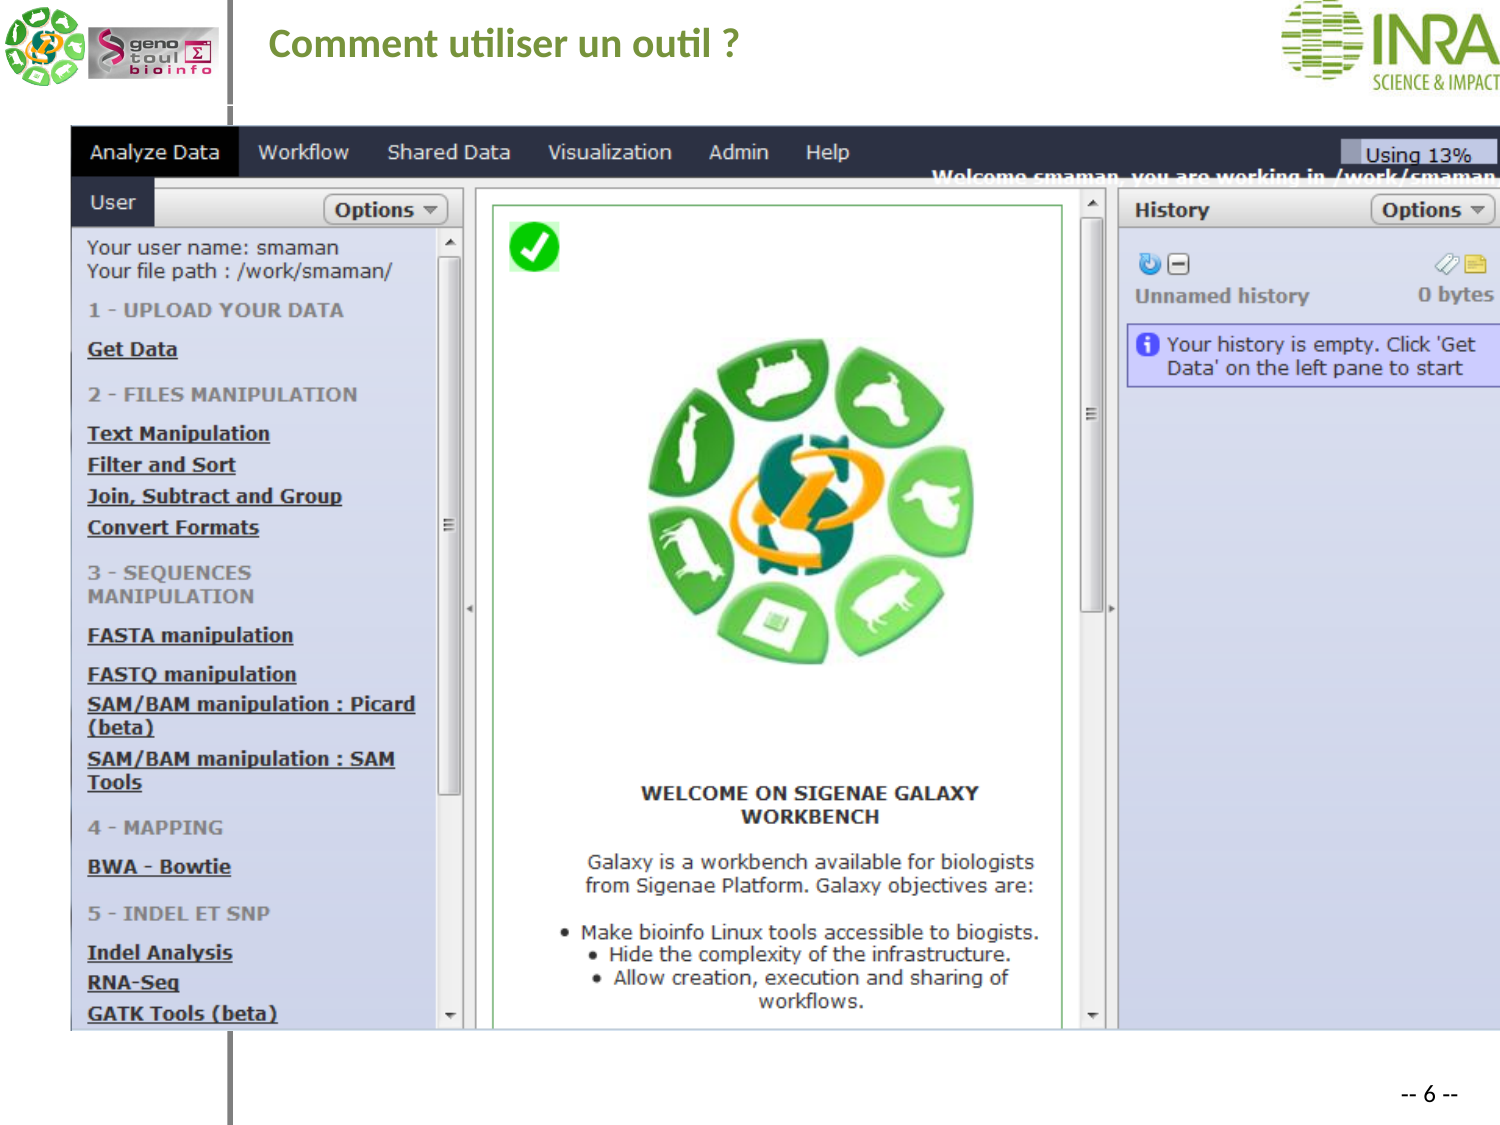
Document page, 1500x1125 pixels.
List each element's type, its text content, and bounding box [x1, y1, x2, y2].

text_box Comment utiliser un outil ? [253, 19, 1270, 86]
picture [70, 125, 1500, 1031]
